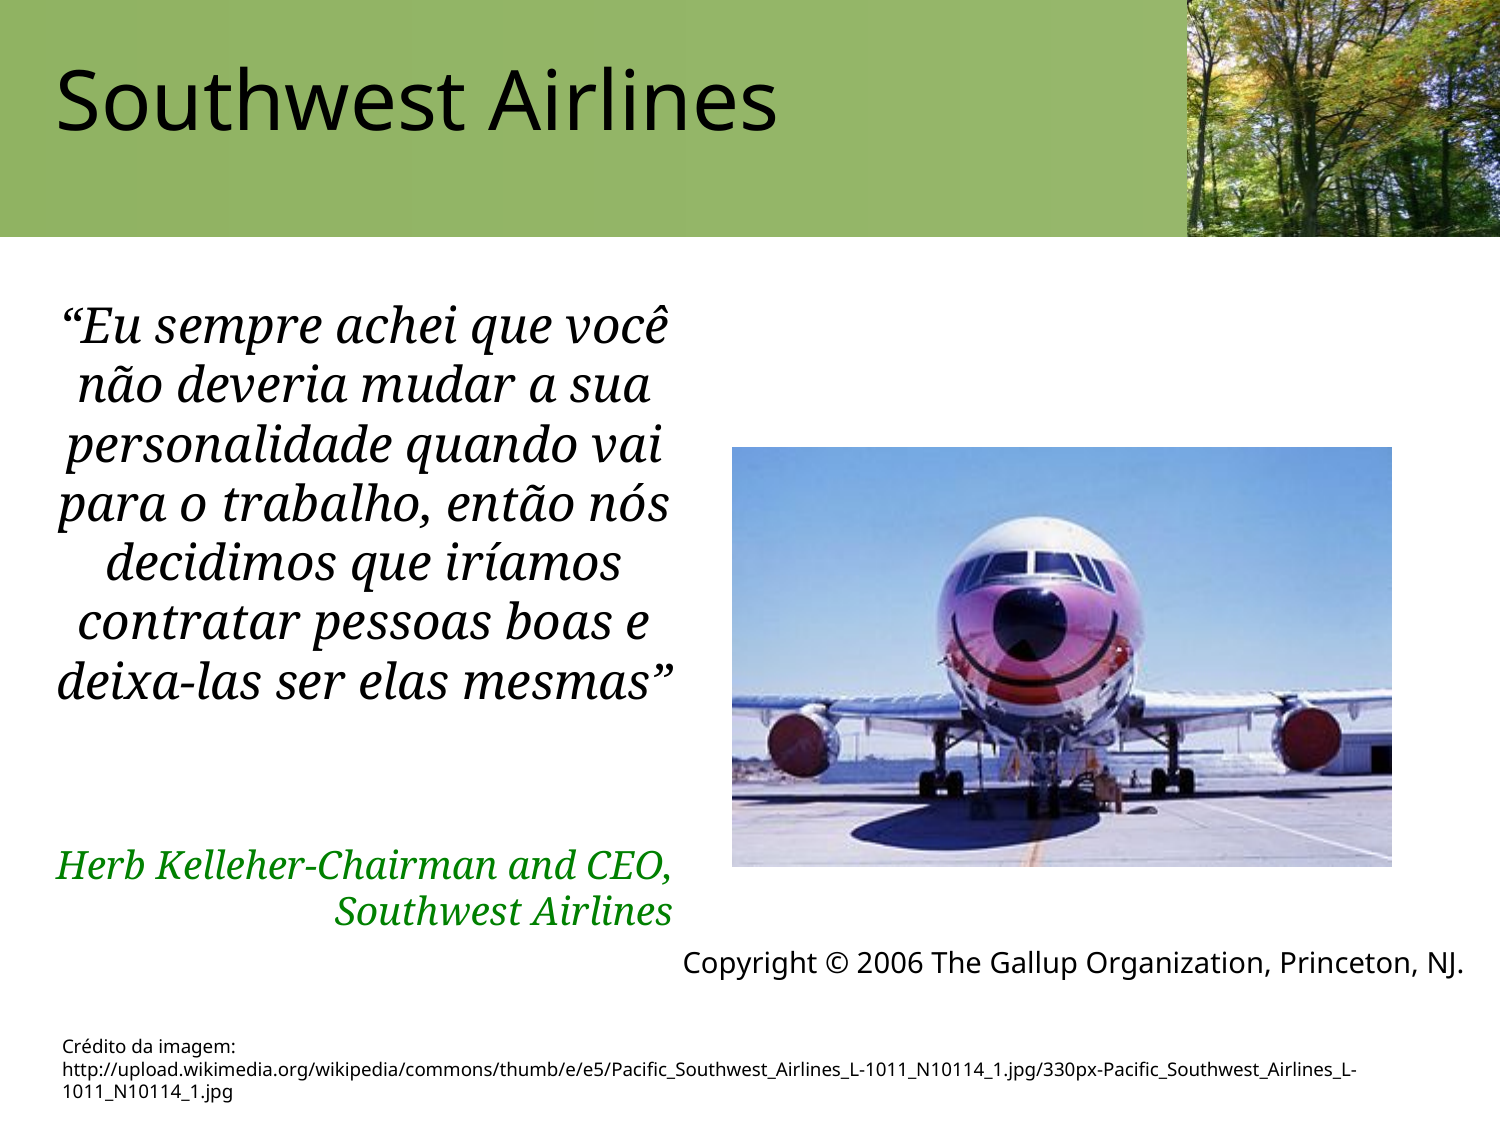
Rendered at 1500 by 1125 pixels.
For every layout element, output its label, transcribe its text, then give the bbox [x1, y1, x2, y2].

title Southwest Airlines [41, 21, 1164, 173]
picture [1187, 0, 1500, 237]
text_box Crédito da imagem: http://upload.wikimedia.org/wikipedia/commons/thumb/e/e5/Pacific_Southwest_Airlines_L-1011_N10114_1.jpg/330px-Pacific_Southwest_Airlines_L-1011_N10114_1.jpg [47, 1027, 1464, 1107]
text_box Copyright © 2006 The Gallup Organization, Princeton, NJ. [700, 941, 1481, 987]
picture [732, 447, 1392, 867]
list “Eu sempre achei que você não deveria mudar a sua personalidade quando vai para o trabalho, então nós decidimos que iríamos contratar pessoas boas e deixa-las ser elas mesmas” Herb Kelleher-Chairman and CEO, Southwest Airlines [41, 286, 700, 1029]
